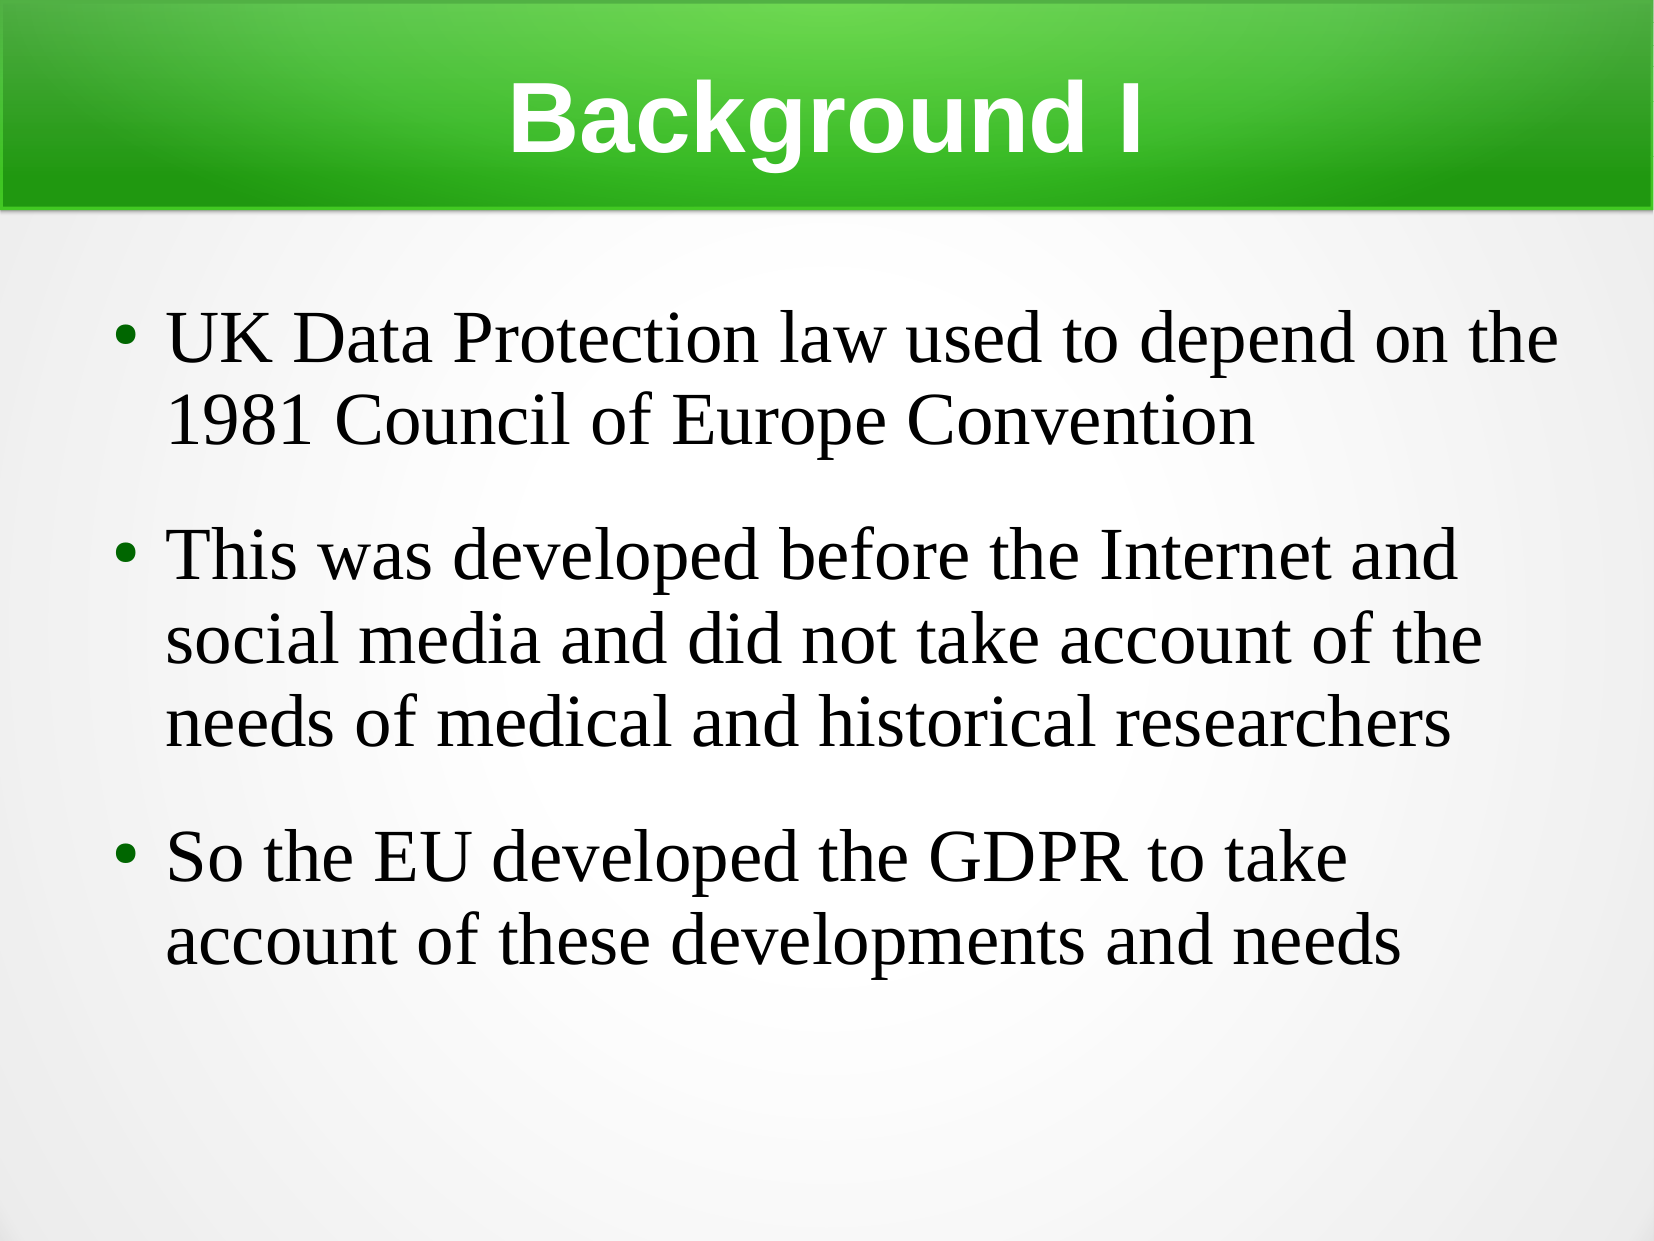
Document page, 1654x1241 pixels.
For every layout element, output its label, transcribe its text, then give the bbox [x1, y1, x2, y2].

title Background I [82, 46, 1571, 190]
list UK Data Protection law used to depend on the 1981 Council of Europe Convention This was developed before the Internet and social media and did not take account of the needs of medical and historical researchers So the EU developed the GDPR to take account of these developments and needs [94, 295, 1583, 1145]
